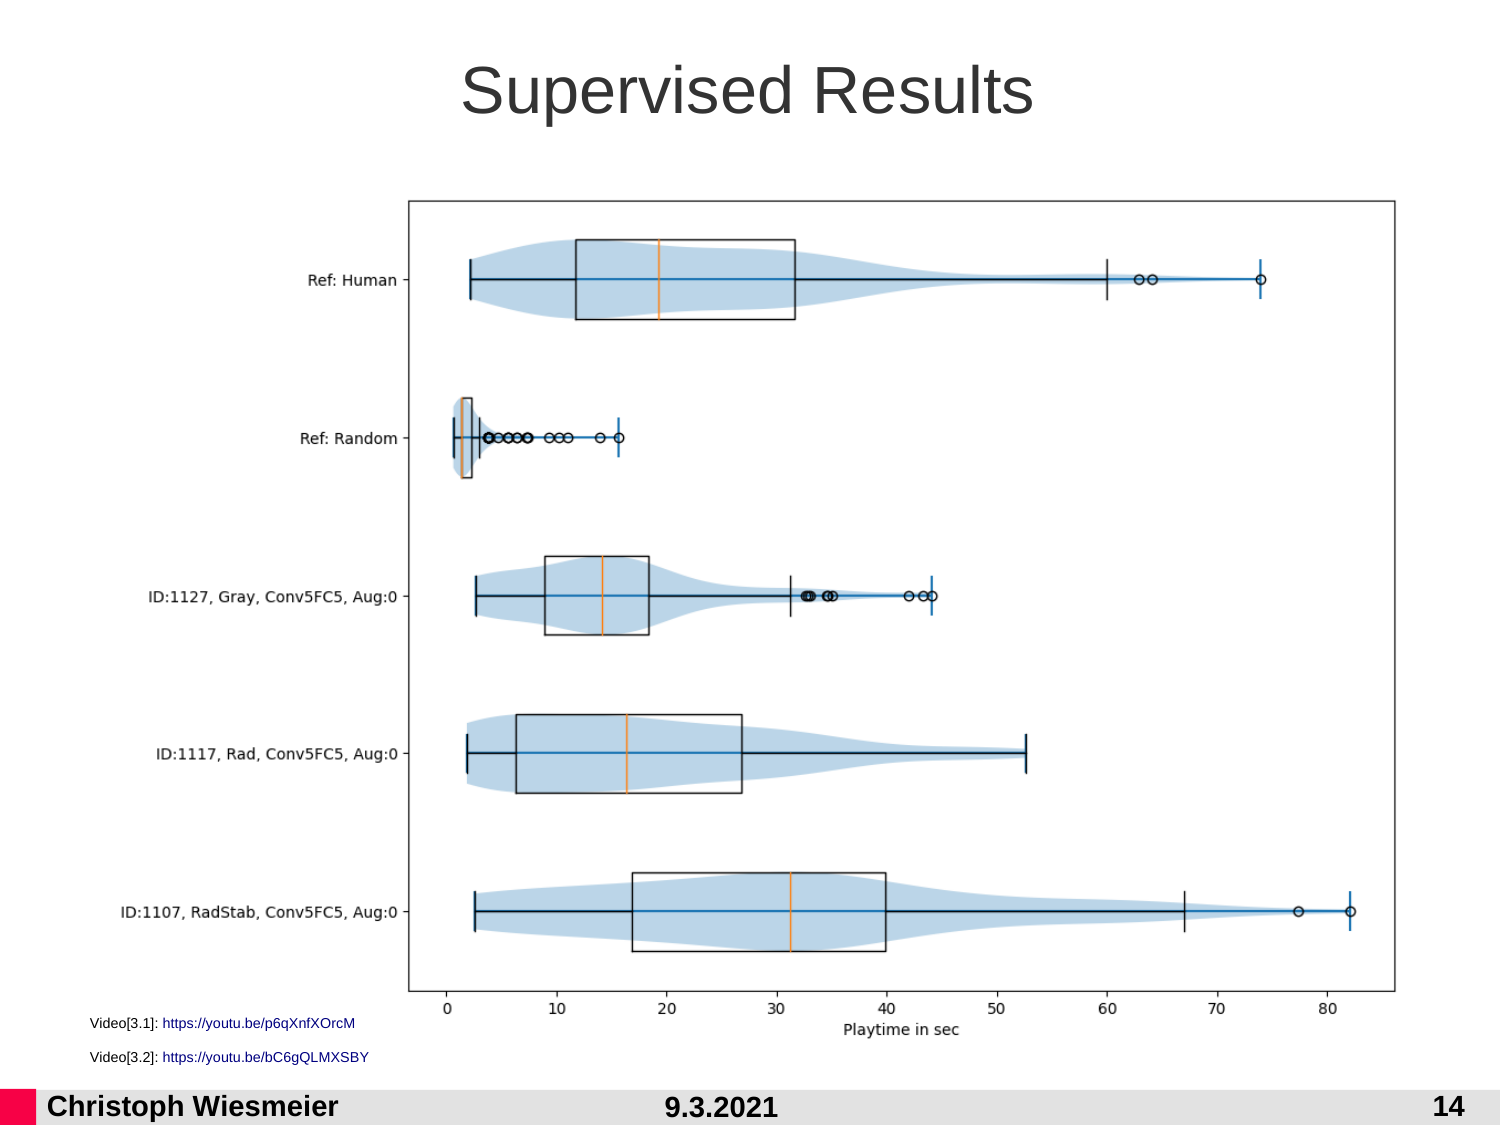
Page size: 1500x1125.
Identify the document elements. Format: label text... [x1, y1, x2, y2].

title Supervised Results [79, 25, 1417, 149]
picture [104, 184, 1411, 1055]
text_box Video[3.1]: https://youtu.be/p6qXnfXOrcM Video[3.2]: https://youtu.be/bC6gQLMXSBY [75, 990, 421, 1073]
